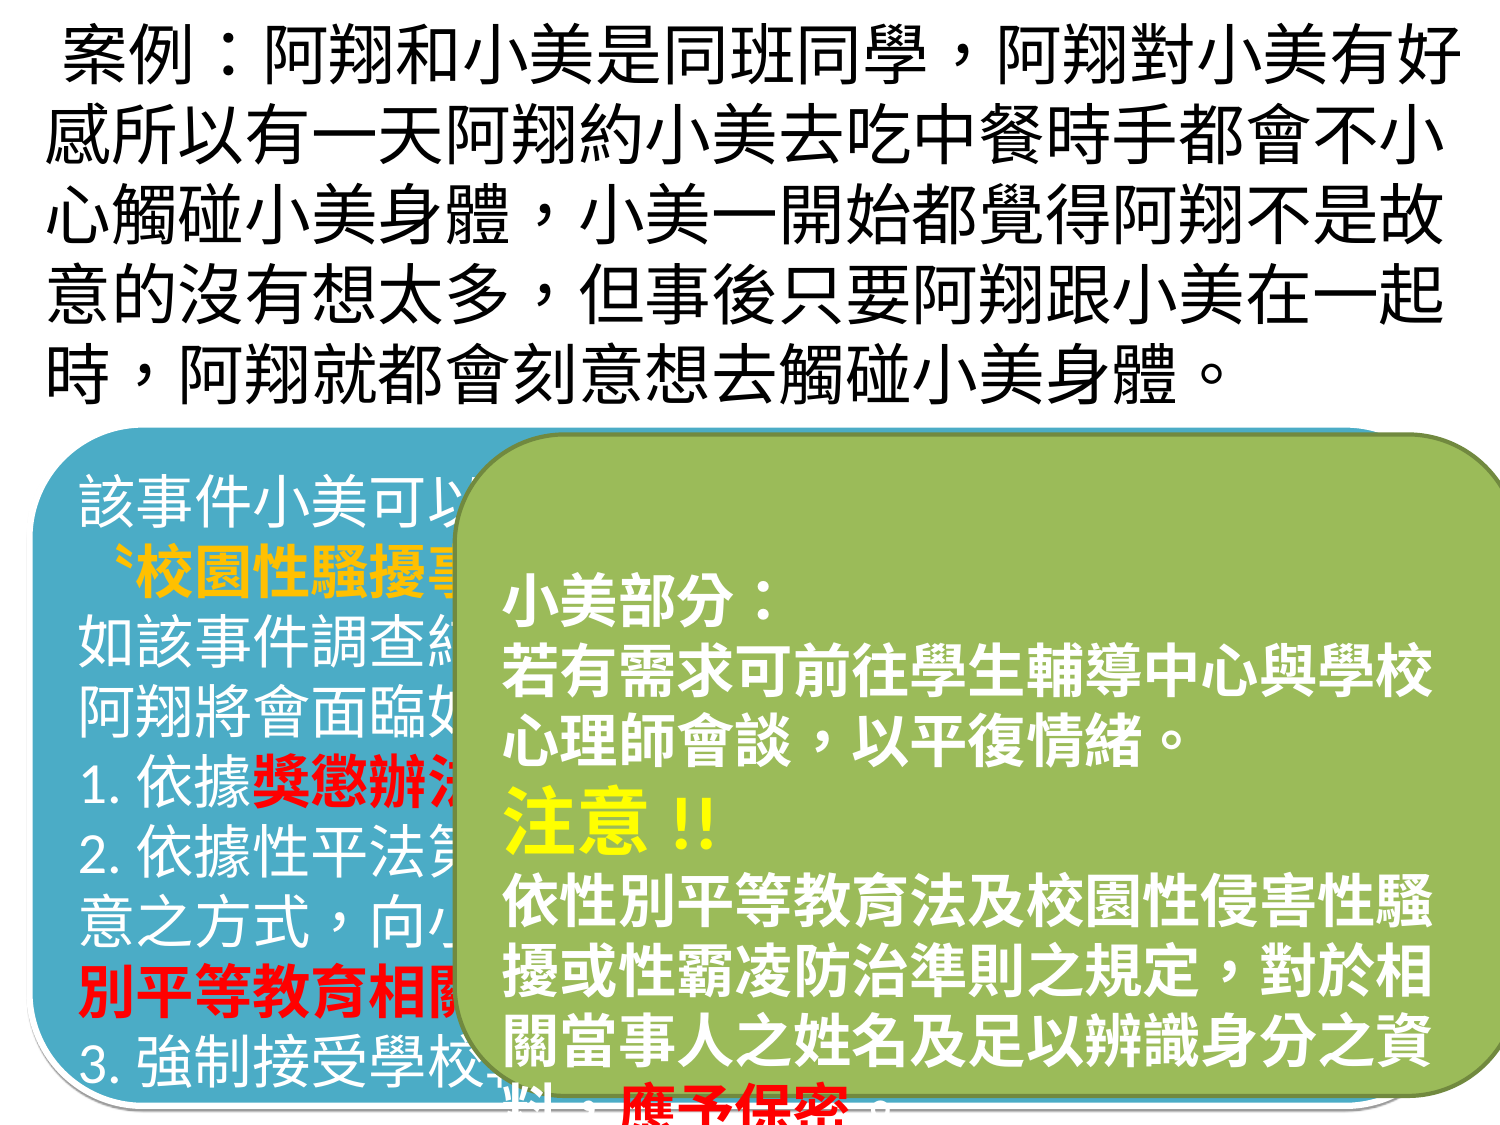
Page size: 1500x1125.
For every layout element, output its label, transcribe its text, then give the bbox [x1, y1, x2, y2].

text_box 案例：阿翔和小美是同班同學，阿翔對小美有好感所以有一天阿翔約小美去吃中餐時手都會不小心觸碰小美身體，小美一開始都覺得阿翔不是故意的沒有想太多，但事後只要阿翔跟小美在一起時，阿翔就都會刻意想去觸碰小美身體。 [29, 0, 1483, 425]
text_box 該事件小美可以向學校性平會申請 〝校園性騷擾事件調查申請書〞。 如該事件調查結果屬實〝性騷擾事件〞時， 阿翔將會面臨如下： 1.依據獎懲辦法第8條第九項規定給予阿翔小過。 2.依據性平法第25第2項規定，經申請調查小組同意之方式，向小美道歉，同時接受至少8小時之性別平等教育相關課程。 3.強制接受學校輔導中心諮商輔導10次等相關規定。 [828, 1096, 1392, 1106]
text_box 該事件小美可以向學校性平會申請 〝校園性騷擾事件調查申請書〞。 如該事件調查結果屬實〝性騷擾事件〞時， 阿翔將會面臨如下： 1.依據獎懲辦法第8條第九項規定給予阿翔小過。 2.依據性平法第25第2項規定，經申請調查小組同意之方式，向小美道歉，同時接受至少8小時之性別平等教育相關課程。 3.強制接受學校輔導中心諮商輔導10次等相關規定。 [29, 424, 1391, 1106]
text_box 小美部分： 若有需求可前往學生輔導中心與學校心理師會談，以平復情緒。 注意!! 依性別平等教育法及校園性侵害性騷擾或性霸凌防治準則之規定，對於相關當事人之姓名及足以辨識身分之資料，應予保密。 [454, 434, 1500, 1096]
